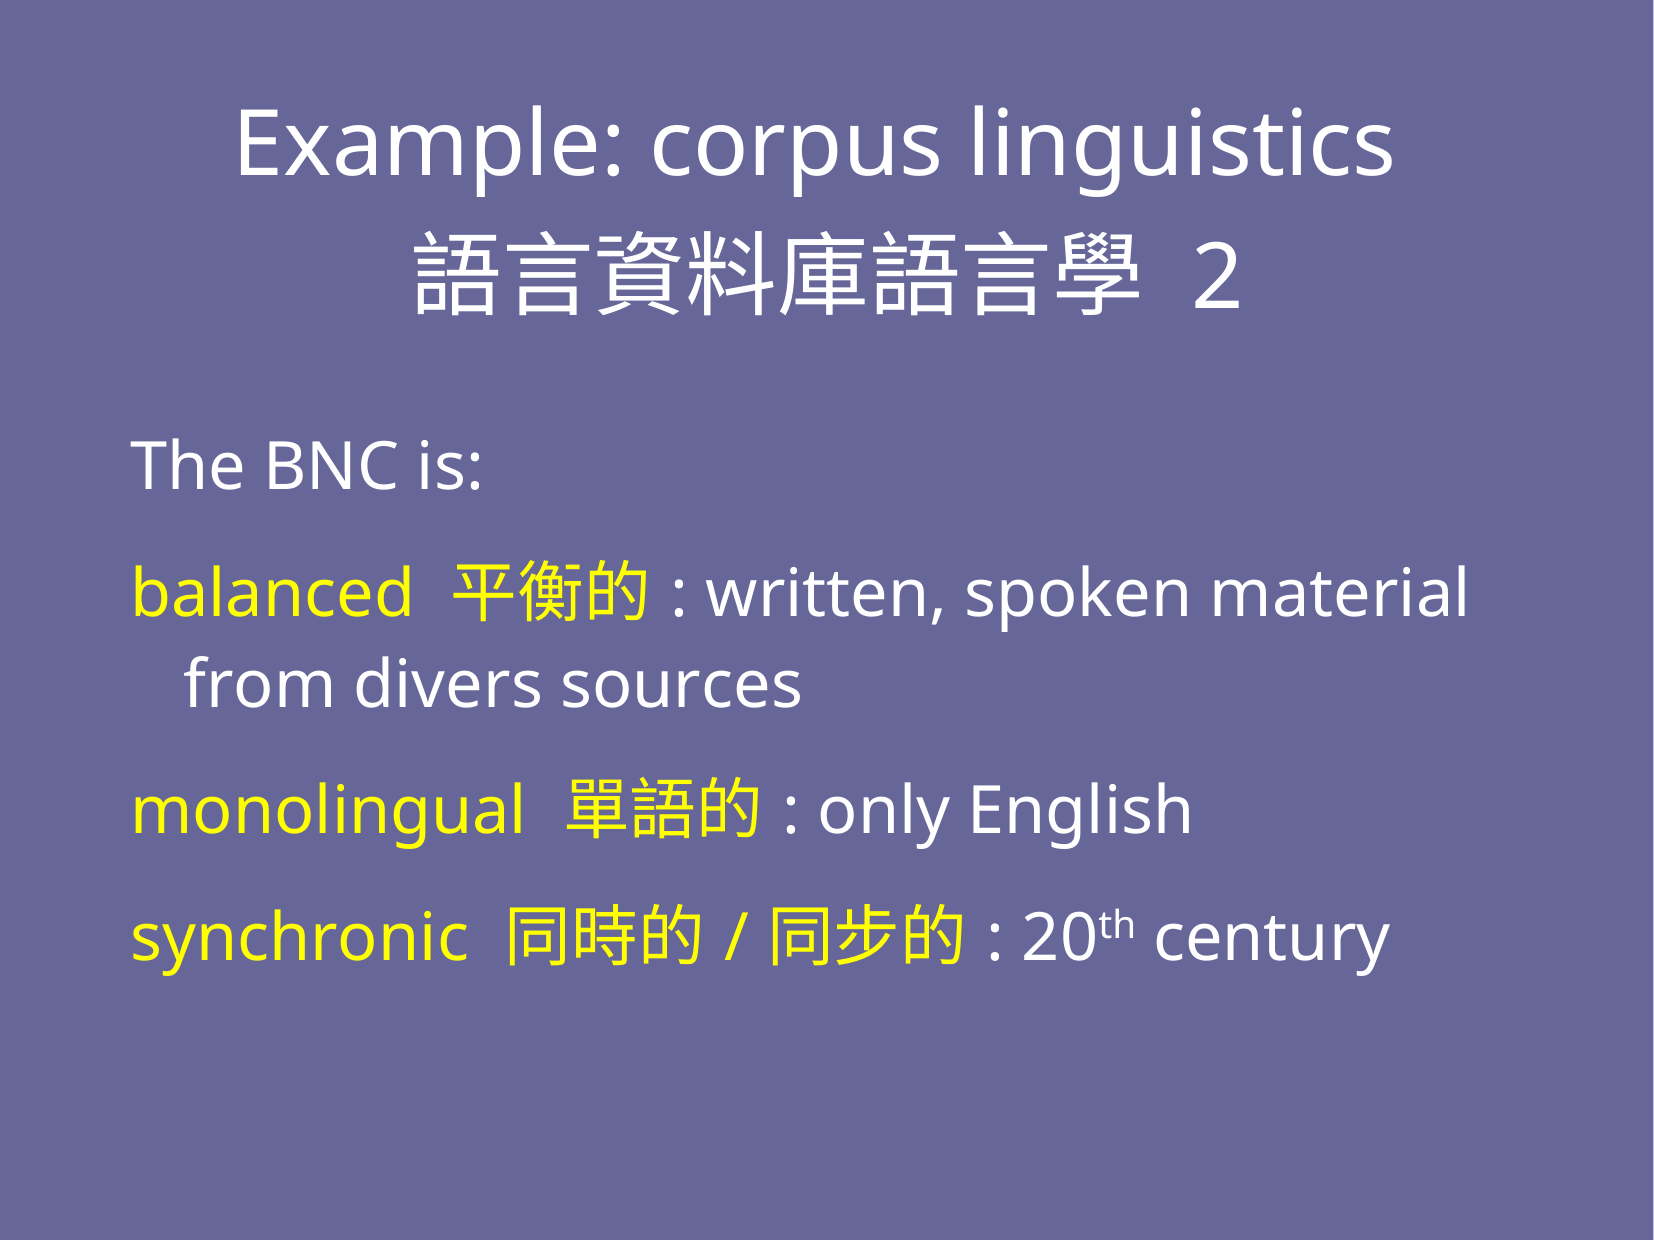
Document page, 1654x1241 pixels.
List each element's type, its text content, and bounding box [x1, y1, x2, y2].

list The BNC is: balanced 平衡的: written, spoken material from divers sources monolingual 單語的: only English synchronic 同時的/同步的: 20th century [112, 418, 1525, 1201]
title Example: corpus linguistics 語言資料庫語言學 2 [121, 83, 1534, 330]
